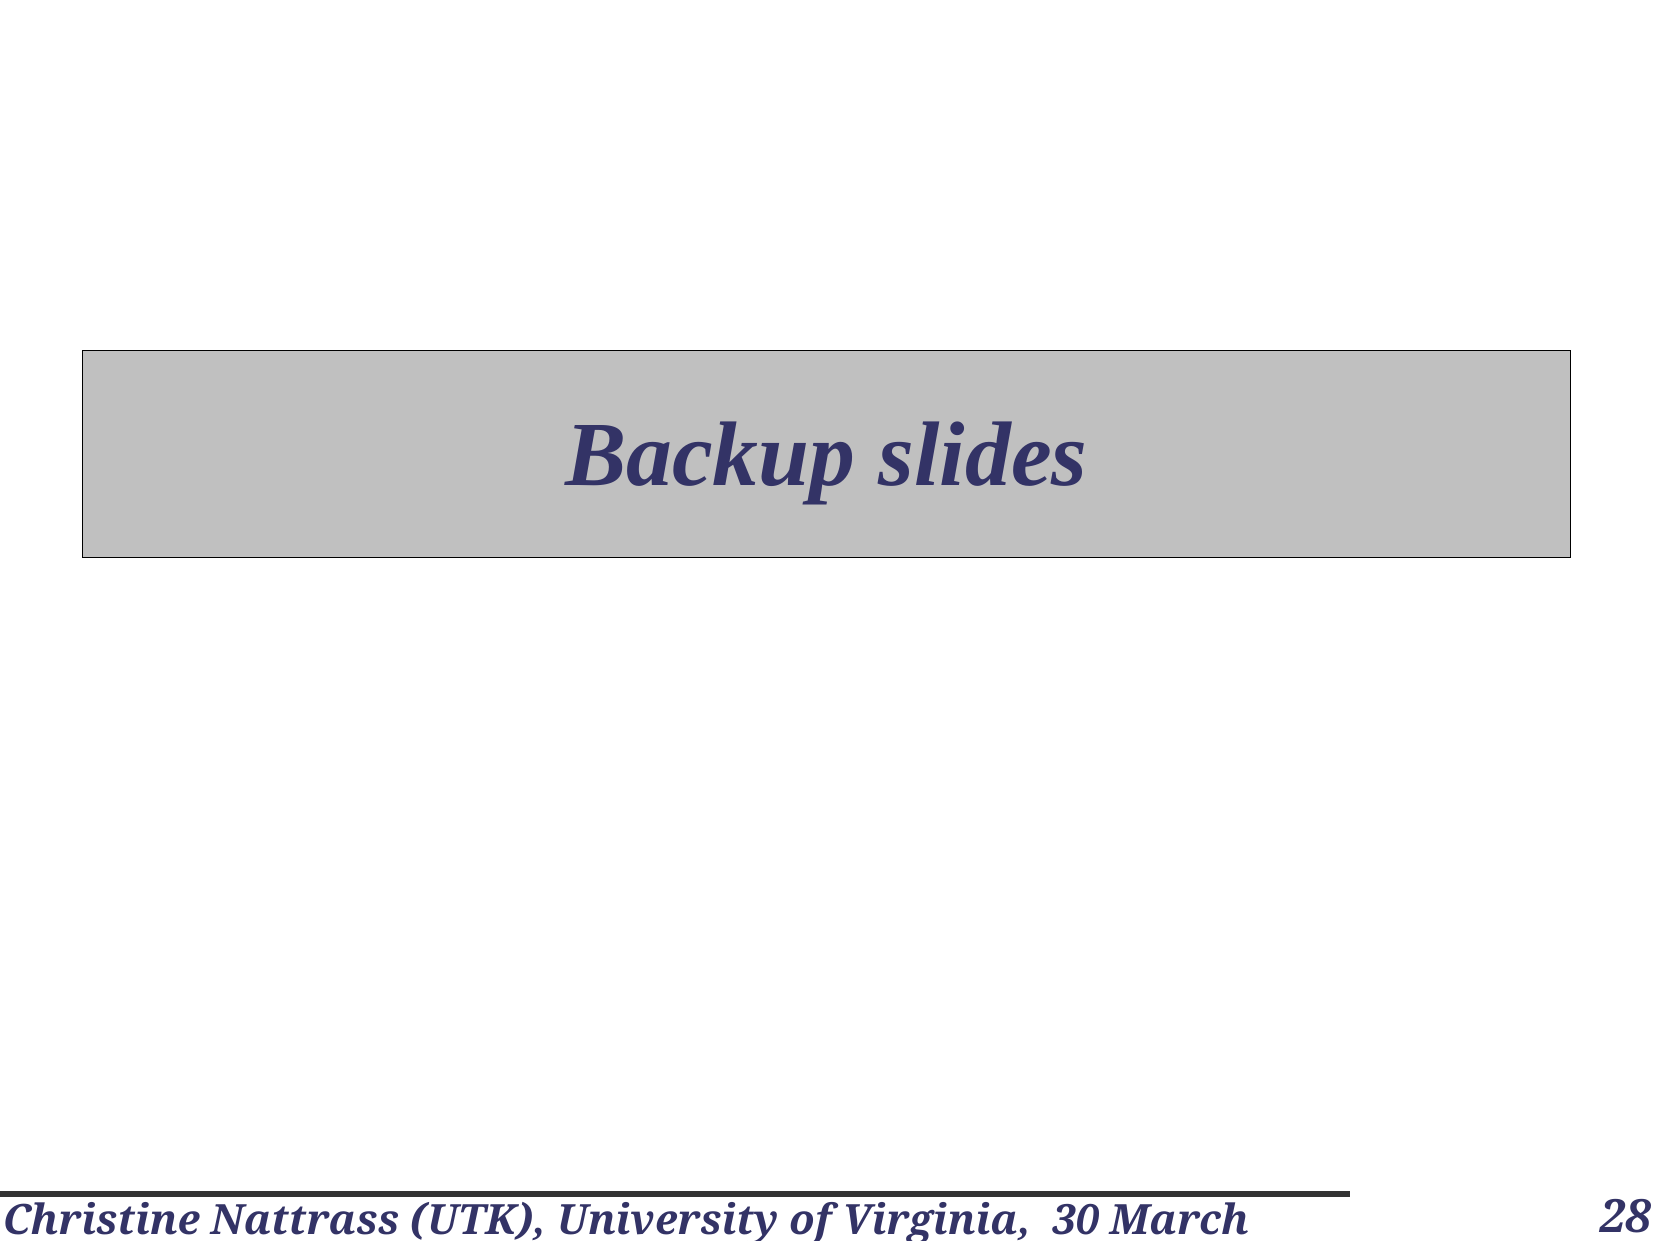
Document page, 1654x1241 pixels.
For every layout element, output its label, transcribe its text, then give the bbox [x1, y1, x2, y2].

title Backup slides [82, 350, 1571, 558]
